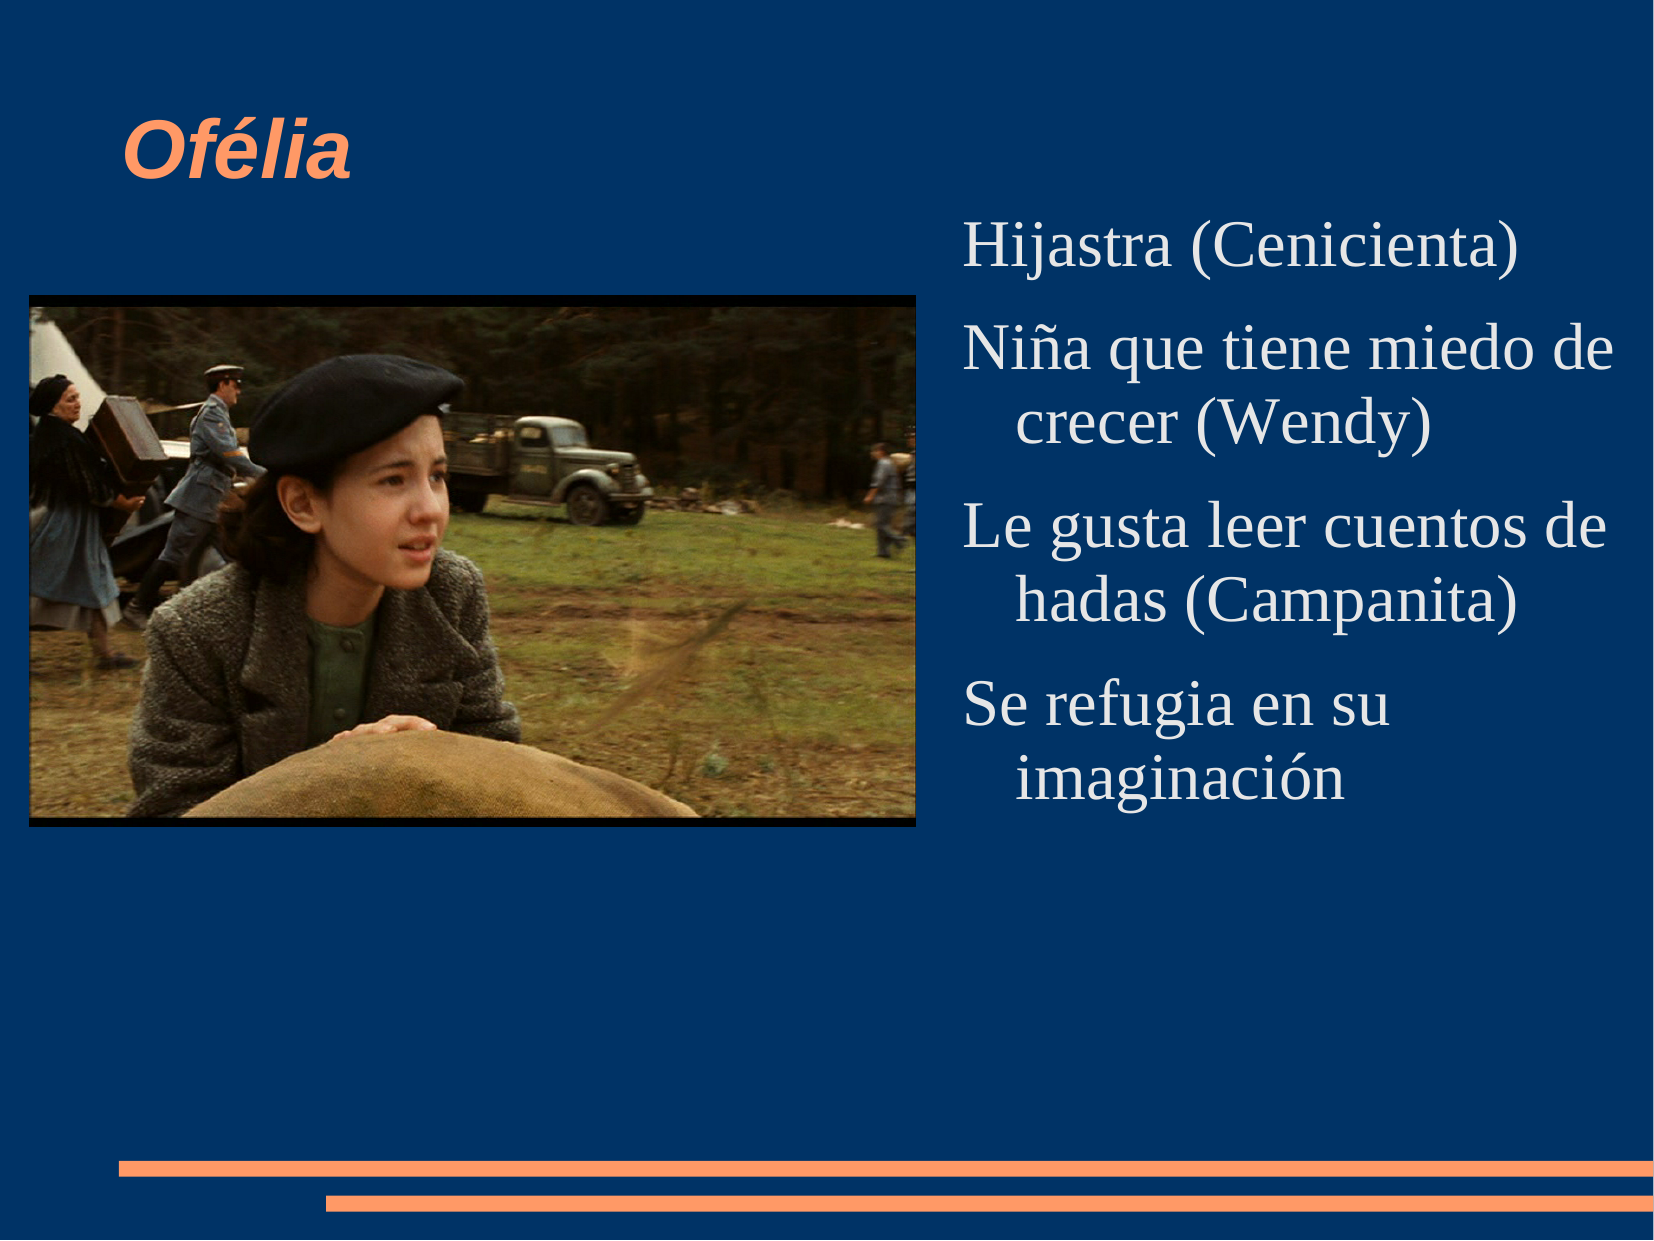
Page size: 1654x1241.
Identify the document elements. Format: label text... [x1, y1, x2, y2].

list Hijastra (Cenicienta) Niña que tiene miedo de crecer (Wendy) Le gusta leer cuentos de hadas (Campanita) Se refugia en su imaginación [944, 206, 1648, 1002]
picture [29, 295, 916, 827]
title Ofélia [121, 53, 1534, 246]
